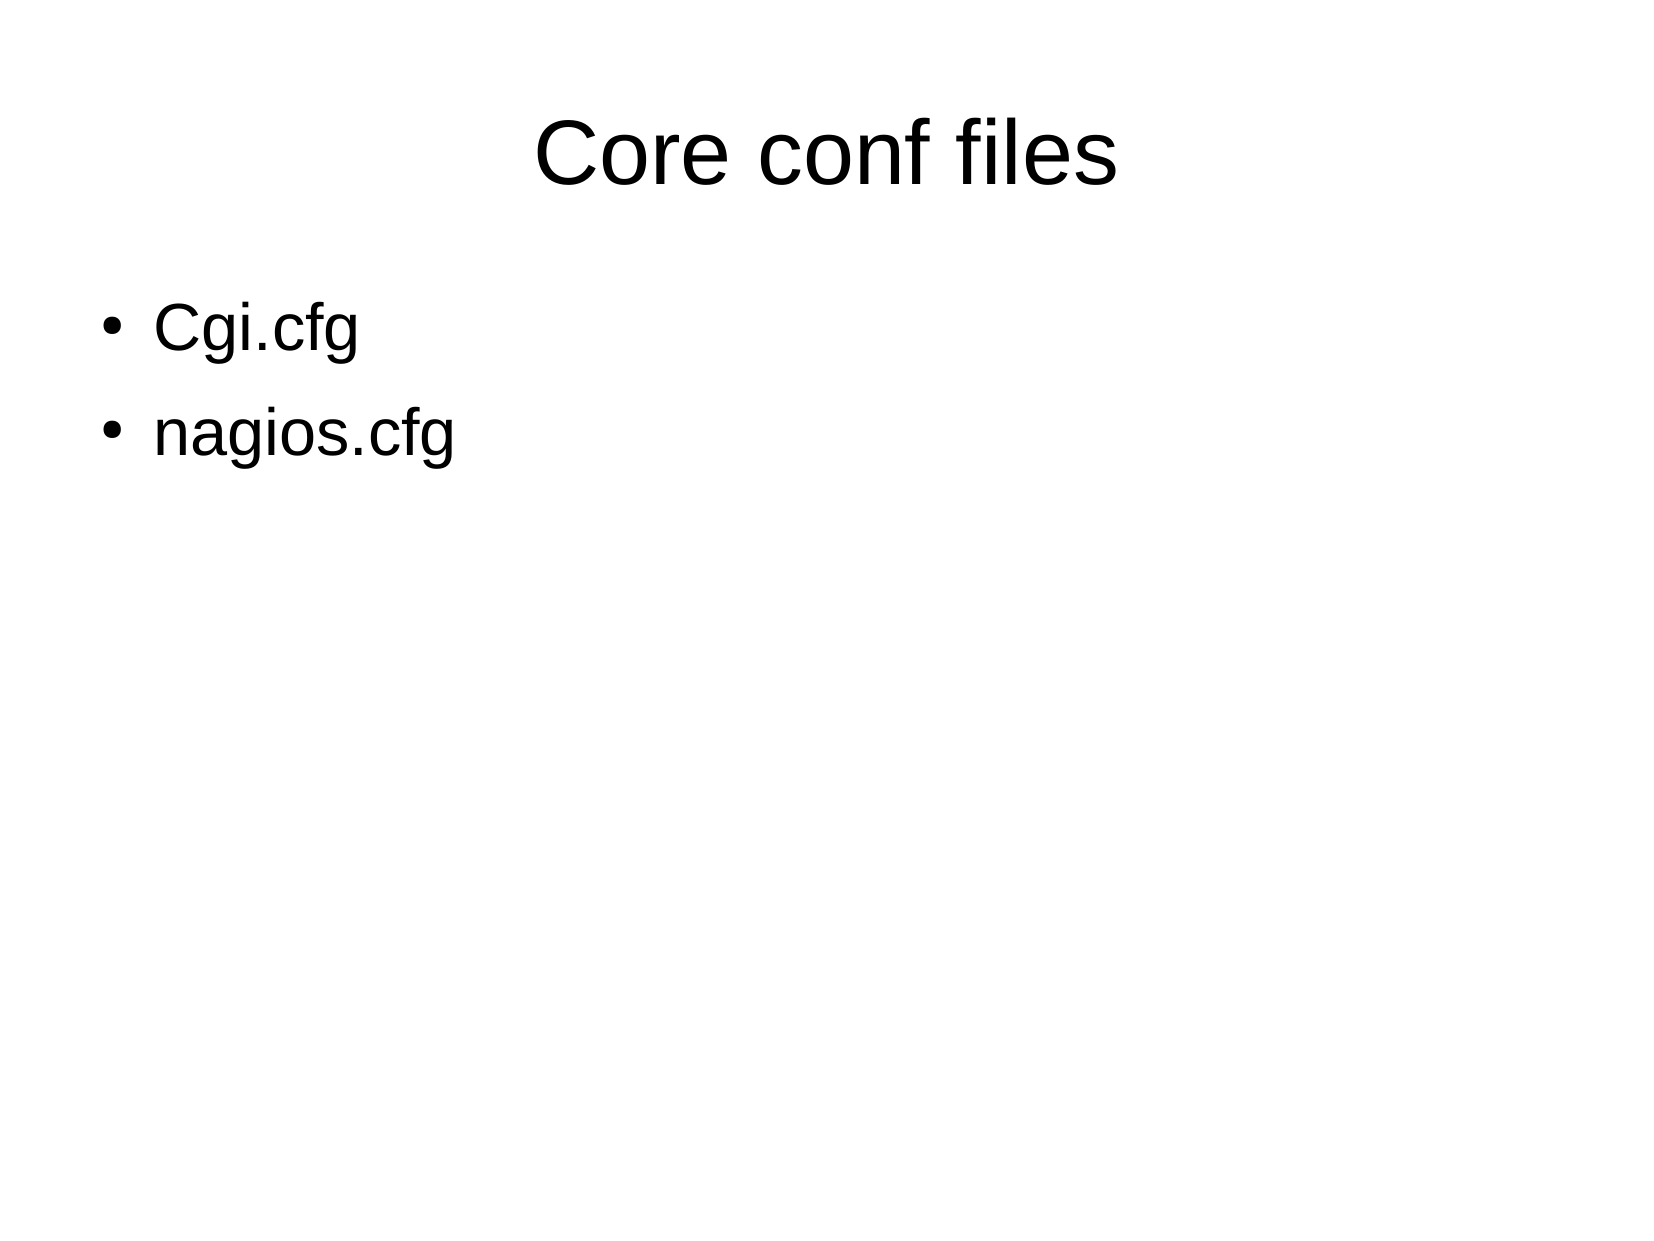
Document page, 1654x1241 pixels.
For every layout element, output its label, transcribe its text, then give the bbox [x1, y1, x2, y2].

title Core conf files [82, 49, 1571, 257]
list Cgi.cfg nagios.cfg [82, 290, 1571, 1010]
